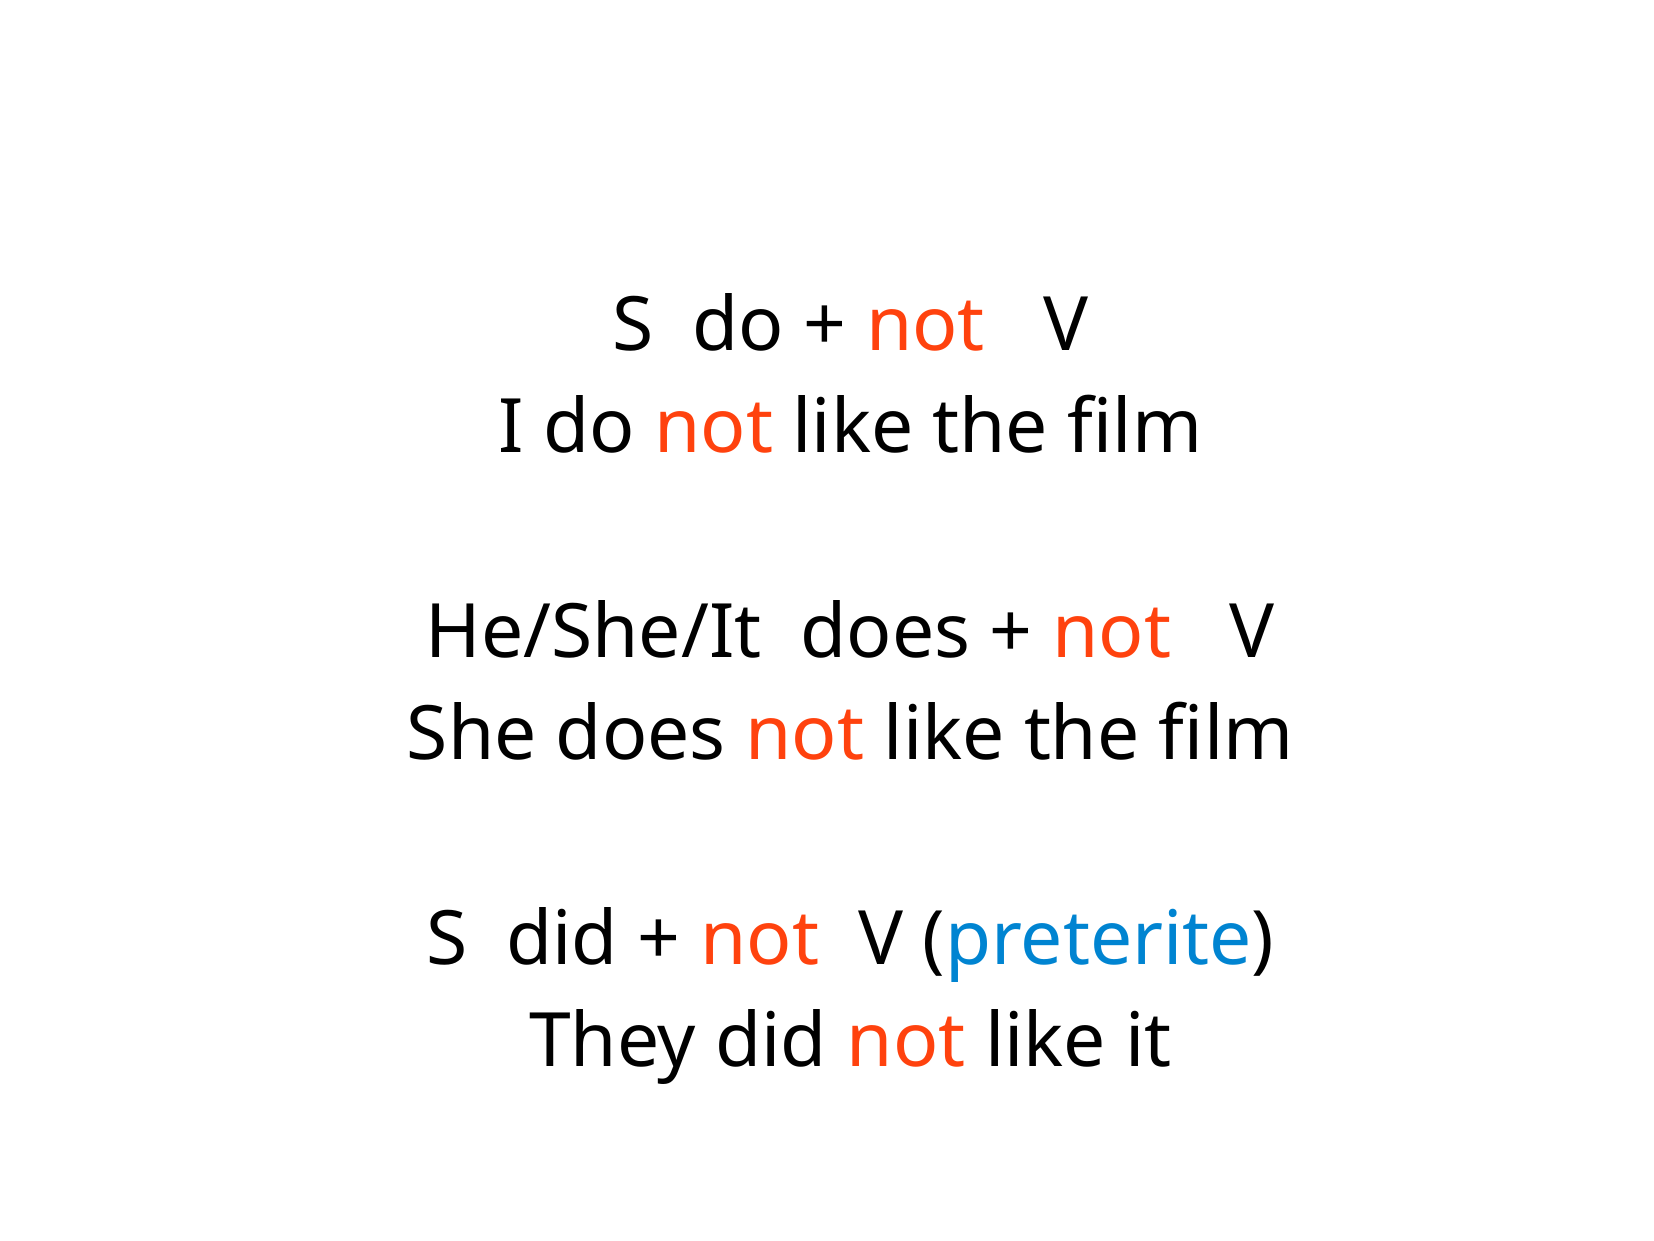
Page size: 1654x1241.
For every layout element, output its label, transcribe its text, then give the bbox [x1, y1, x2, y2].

text_box S do + not V I do not like the film He/She/It does + not V She does not like the film S did + not V (preterite) They did not like it [59, 35, 1642, 1241]
